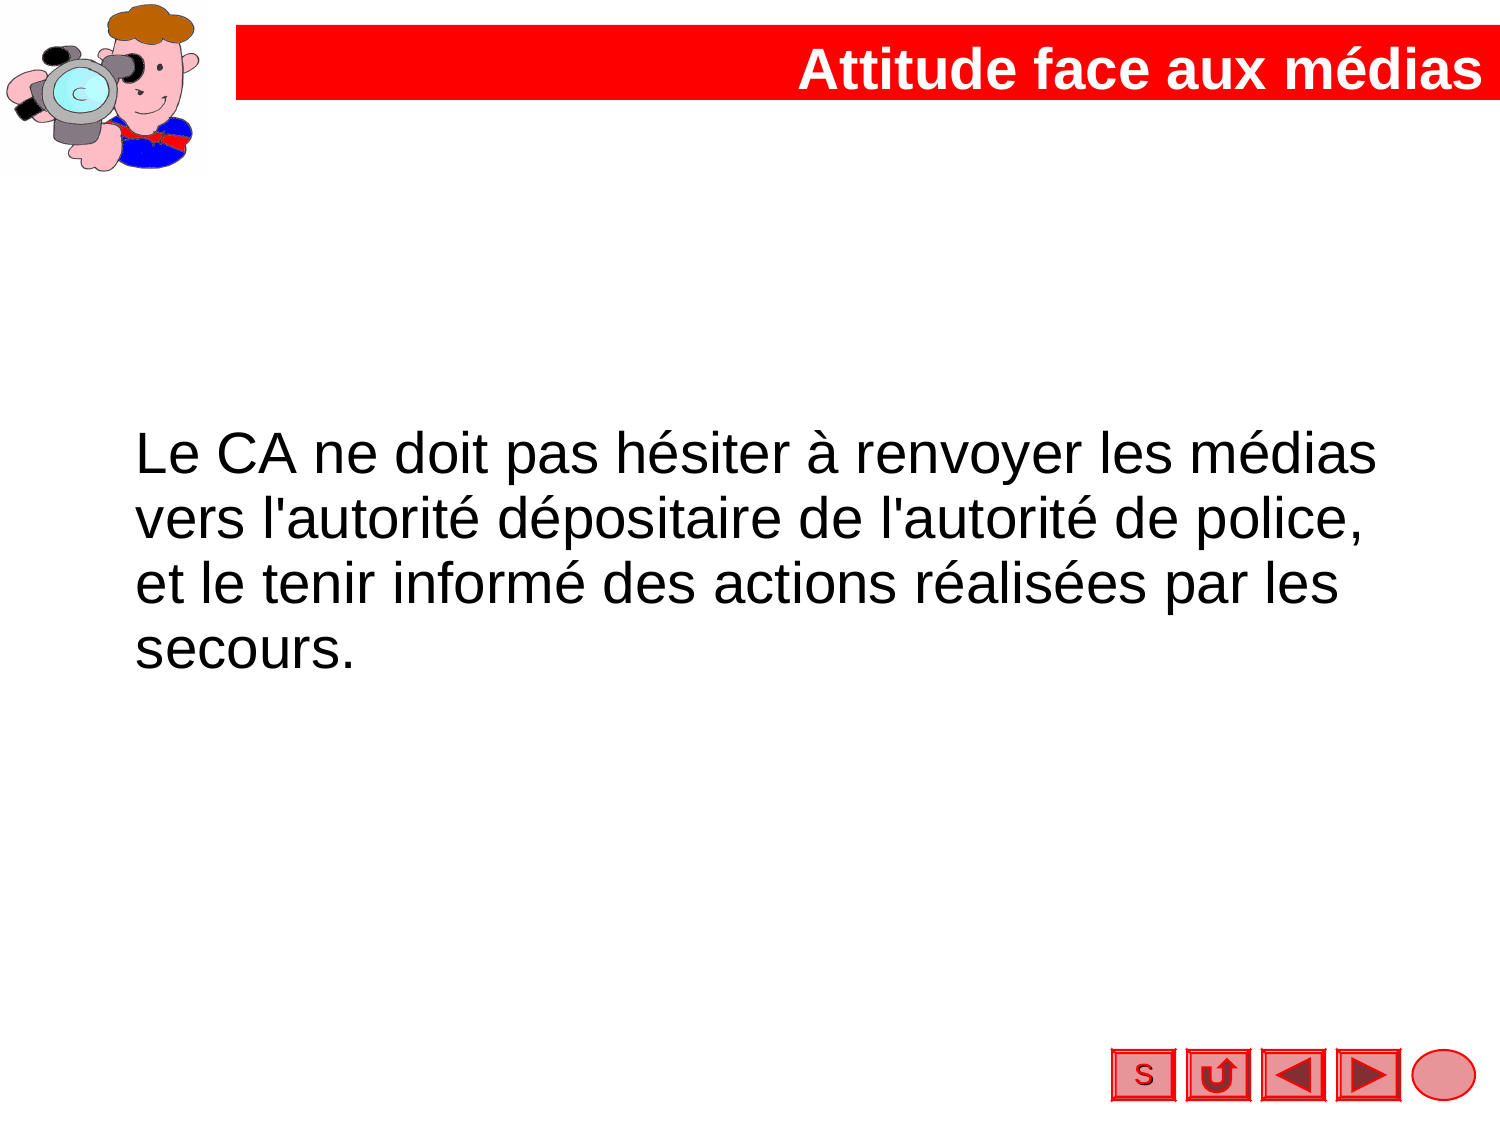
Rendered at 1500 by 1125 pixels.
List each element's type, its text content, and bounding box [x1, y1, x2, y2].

text_box Attitude face aux médias [200, 29, 1500, 111]
text_box [1412, 1049, 1476, 1101]
picture [1267, 1055, 1320, 1095]
picture [1192, 1055, 1245, 1095]
picture [0, 0, 207, 178]
text_box Le CA ne doit pas hésiter à renvoyer les médias vers l'autorité dépositaire de l'autorité de police, et le tenir informé des actions réalisées par les secours. [121, 413, 1418, 688]
picture [1117, 1055, 1170, 1095]
picture [1342, 1055, 1395, 1095]
